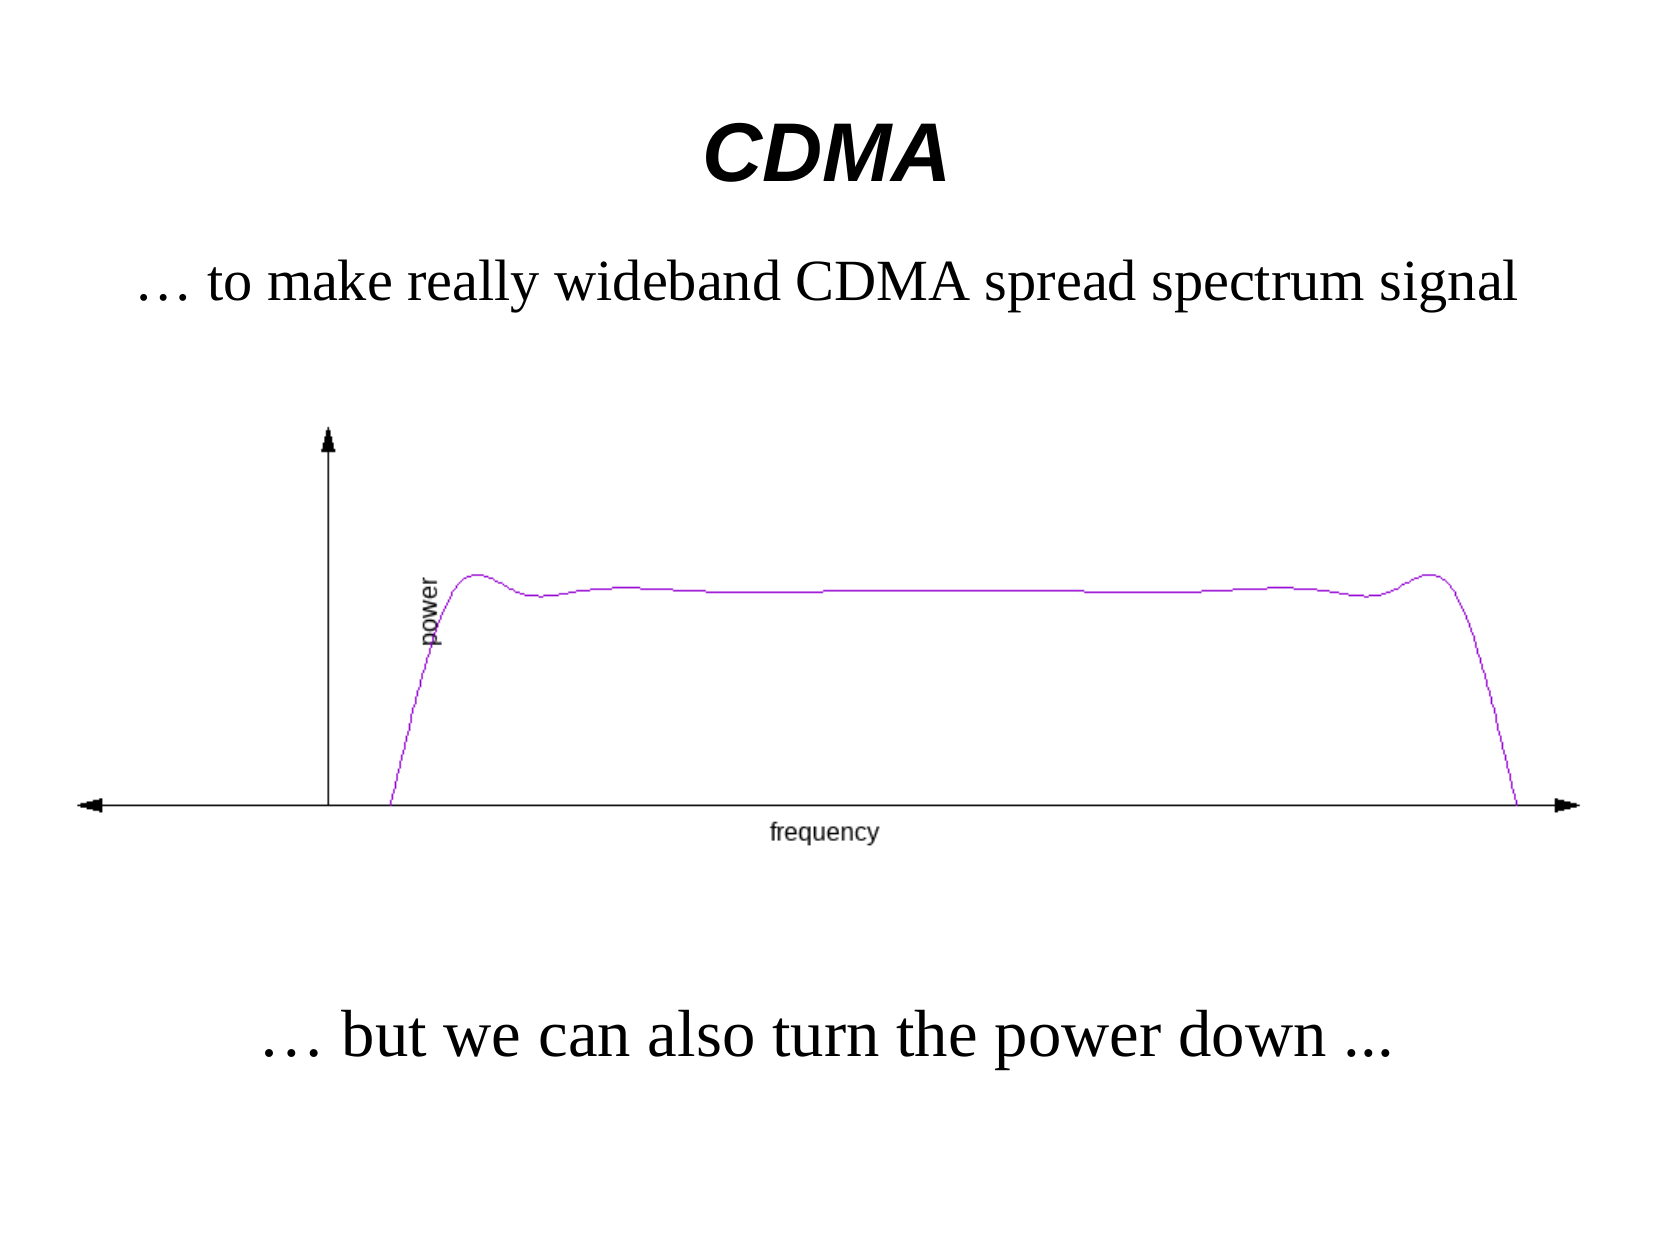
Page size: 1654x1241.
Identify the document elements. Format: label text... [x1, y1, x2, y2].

text_box … to make really wideband CDMA spread spectrum signal [82, 206, 1571, 355]
picture [26, 385, 1627, 855]
title CDMA [82, 49, 1571, 206]
text_box … but we can also turn the power down ... [82, 915, 1572, 1152]
